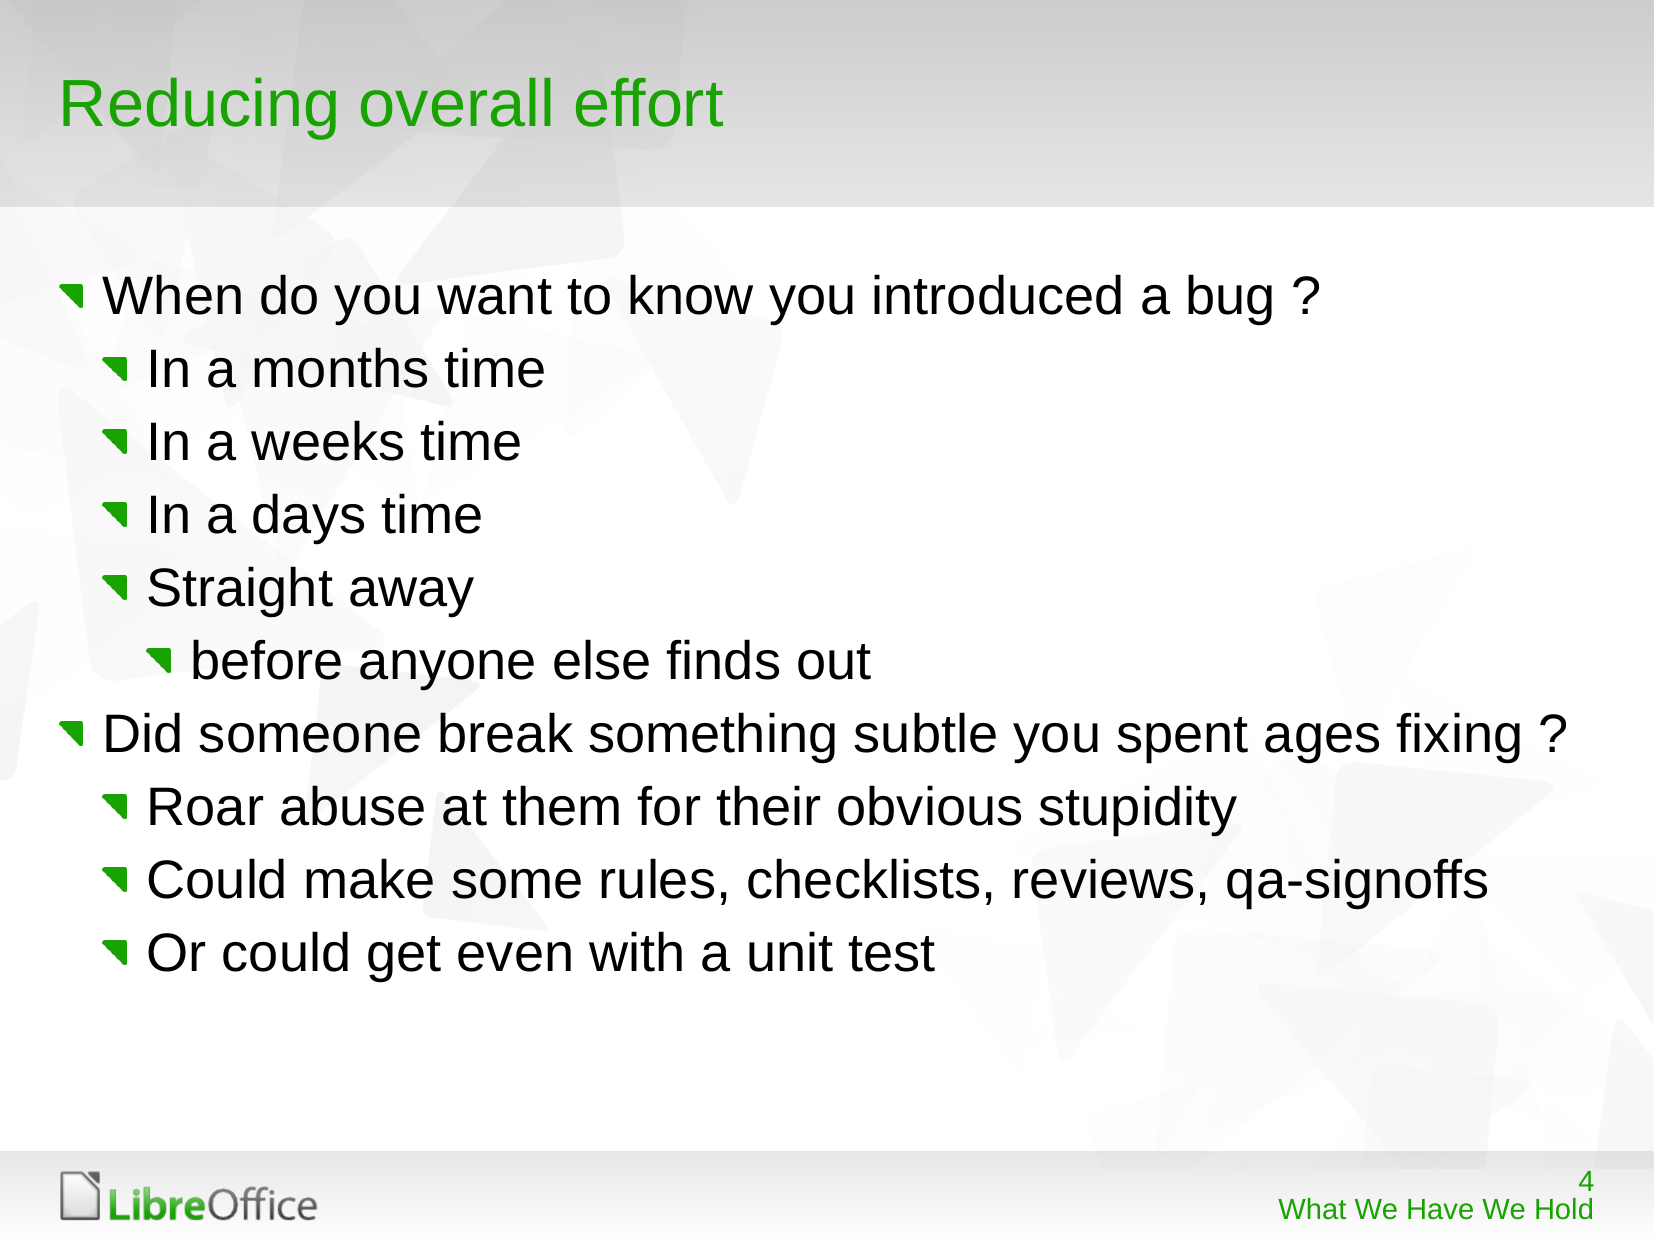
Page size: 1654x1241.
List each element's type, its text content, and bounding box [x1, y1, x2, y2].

title Reducing overall effort [59, 29, 1595, 178]
picture [915, 548, 1654, 1169]
list When do you want to know you introduced a bug ? In a months time In a weeks time In a days time Straight away before anyone else finds out Did someone break something subtle you spent ages fixing ? Roar abuse at them for their obvious stupidity Could make some rules, checklists, reviews, qa-signoffs Or could get even with a unit test [59, 265, 1595, 1114]
picture [41, 1152, 337, 1240]
picture [0, 0, 783, 931]
